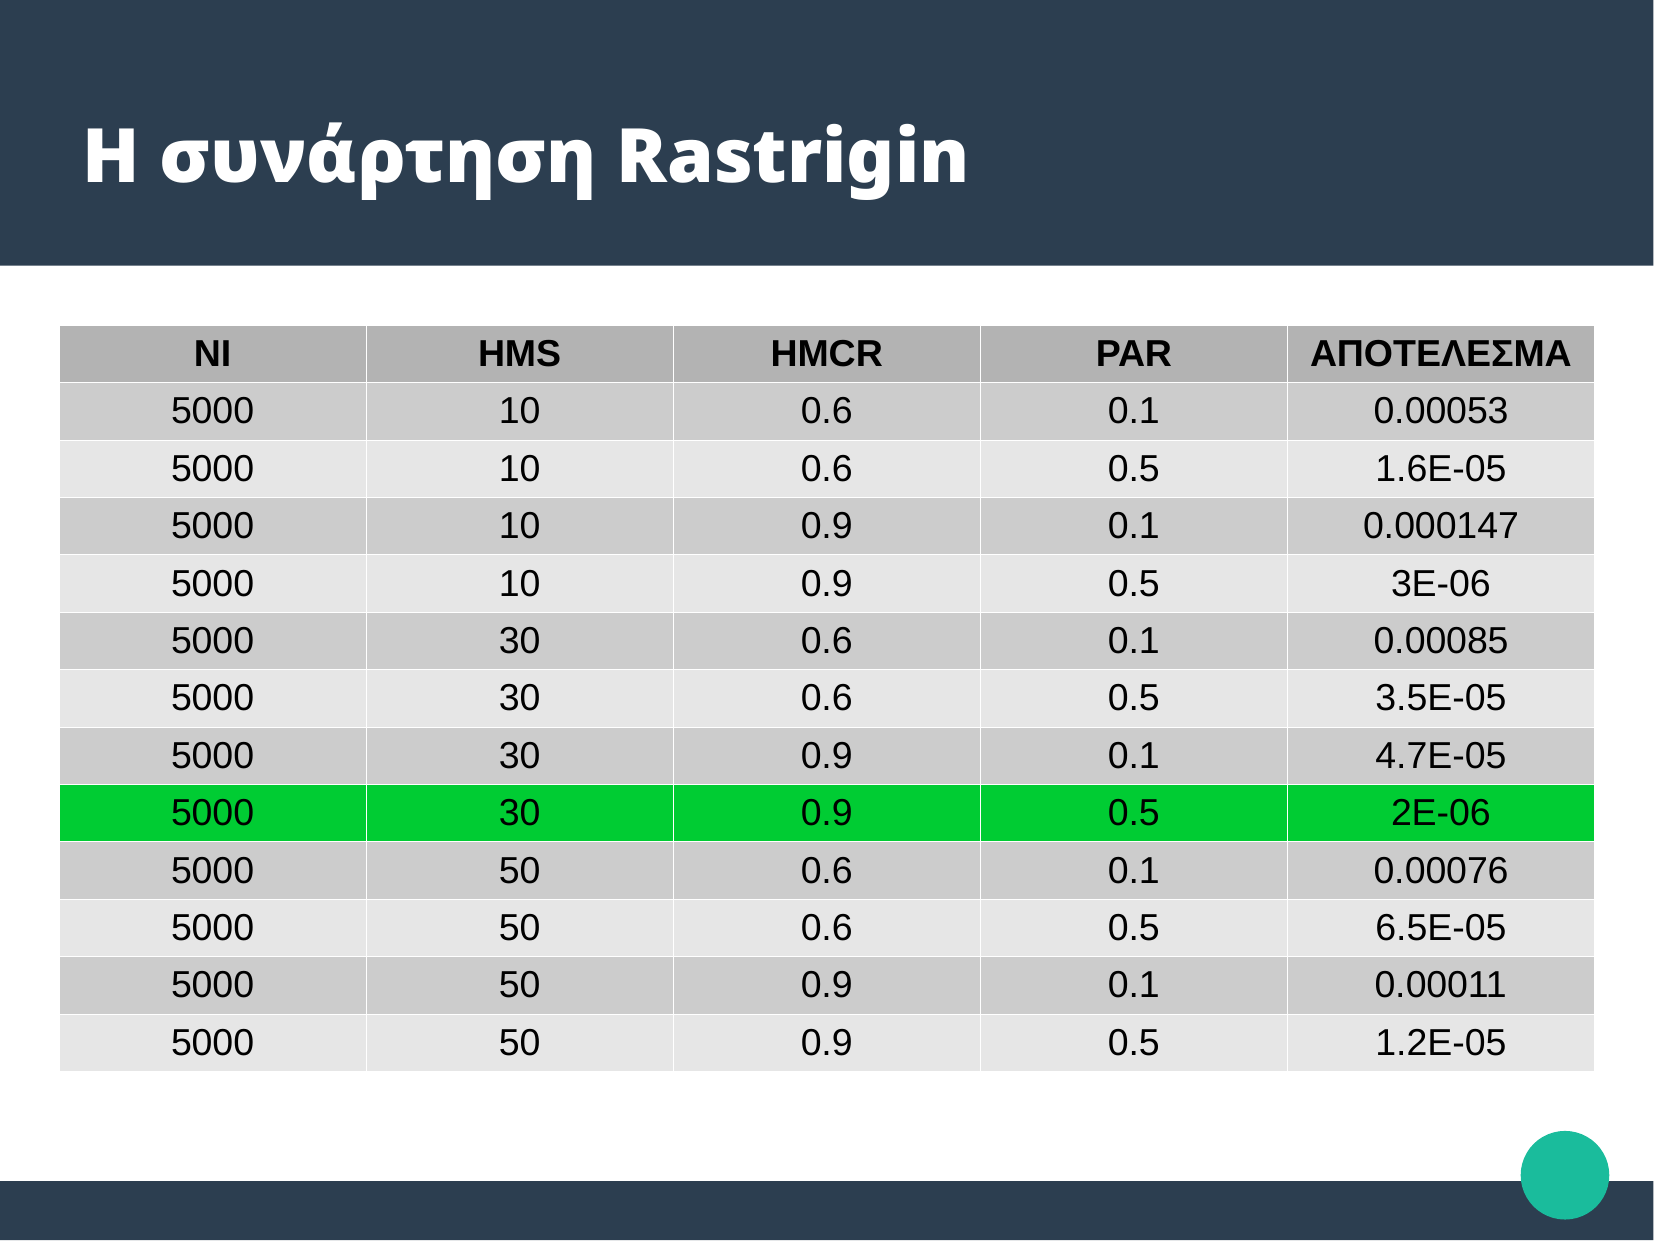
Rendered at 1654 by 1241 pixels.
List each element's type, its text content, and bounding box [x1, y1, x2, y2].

table_cell 0.1 [981, 613, 1287, 669]
table_cell 0.6 [674, 383, 980, 440]
table_cell 50 [367, 957, 673, 1014]
table_cell 0.00011 [1288, 957, 1594, 1014]
table_cell 10 [367, 441, 673, 497]
table_cell 0.00076 [1288, 842, 1594, 899]
table_cell 0.9 [674, 555, 980, 612]
table_cell 5000 [60, 728, 366, 784]
table_cell 50 [367, 900, 673, 956]
table_cell 0.5 [981, 670, 1287, 727]
table_cell 0.9 [674, 728, 980, 784]
table_cell 0.5 [981, 1015, 1287, 1071]
table_cell 0.9 [674, 957, 980, 1014]
table_cell 5000 [60, 957, 366, 1014]
table_cell 10 [367, 383, 673, 440]
table_cell 0.1 [981, 383, 1287, 440]
table_cell 1.6E-05 [1288, 441, 1594, 497]
table_cell 0.9 [674, 498, 980, 554]
table_cell 0.5 [981, 441, 1287, 497]
table_cell 5000 [60, 498, 366, 554]
table_cell 5000 [60, 900, 366, 956]
table_header HMS [367, 326, 673, 382]
table_cell 0.1 [981, 728, 1287, 784]
table_cell 5000 [60, 842, 366, 899]
table_cell 0.5 [981, 555, 1287, 612]
table_cell 4.7E-05 [1288, 728, 1594, 784]
table_cell 30 [367, 670, 673, 727]
table_cell 30 [367, 613, 673, 669]
table_cell 50 [367, 842, 673, 899]
table_cell 0.6 [674, 613, 980, 669]
table_cell 5000 [60, 1015, 366, 1071]
table_cell 0.5 [981, 785, 1287, 841]
table_cell 5000 [60, 555, 366, 612]
table_cell 5000 [60, 785, 366, 841]
table_header NI [60, 326, 366, 382]
table_cell 5000 [60, 383, 366, 440]
table_cell 0.00085 [1288, 613, 1594, 669]
table_cell 5000 [60, 613, 366, 669]
table_header PAR [981, 326, 1287, 382]
table_cell 5000 [60, 441, 366, 497]
table_cell 6.5E-05 [1288, 900, 1594, 956]
table_cell 0.6 [674, 842, 980, 899]
table_cell 50 [367, 1015, 673, 1071]
table_cell 10 [367, 555, 673, 612]
table_cell 0.5 [981, 900, 1287, 956]
table_cell 30 [367, 728, 673, 784]
table_cell 5000 [60, 670, 366, 727]
table_cell 0.9 [674, 1015, 980, 1071]
table_cell 1.2E-05 [1288, 1015, 1594, 1071]
table_cell 0.6 [674, 441, 980, 497]
table_cell 0.6 [674, 670, 980, 727]
table_header HMCR [674, 326, 980, 382]
title Η συνάρτηση Rastrigin [82, 94, 1264, 213]
table_header ΑΠΟΤΕΛΕΣΜΑ [1288, 326, 1594, 382]
table_cell 10 [367, 498, 673, 554]
table_cell 3.5E-05 [1288, 670, 1594, 727]
table_cell 0.6 [674, 900, 980, 956]
table_cell 0.9 [674, 785, 980, 841]
table_cell 0.00053 [1288, 383, 1594, 440]
table_cell 0.1 [981, 957, 1287, 1014]
table_cell 0.000147 [1288, 498, 1594, 554]
table_cell 2E-06 [1288, 785, 1594, 841]
table_cell 0.1 [981, 842, 1287, 899]
table_cell 30 [367, 785, 673, 841]
table_cell 3E-06 [1288, 555, 1594, 612]
table_cell 0.1 [981, 498, 1287, 554]
